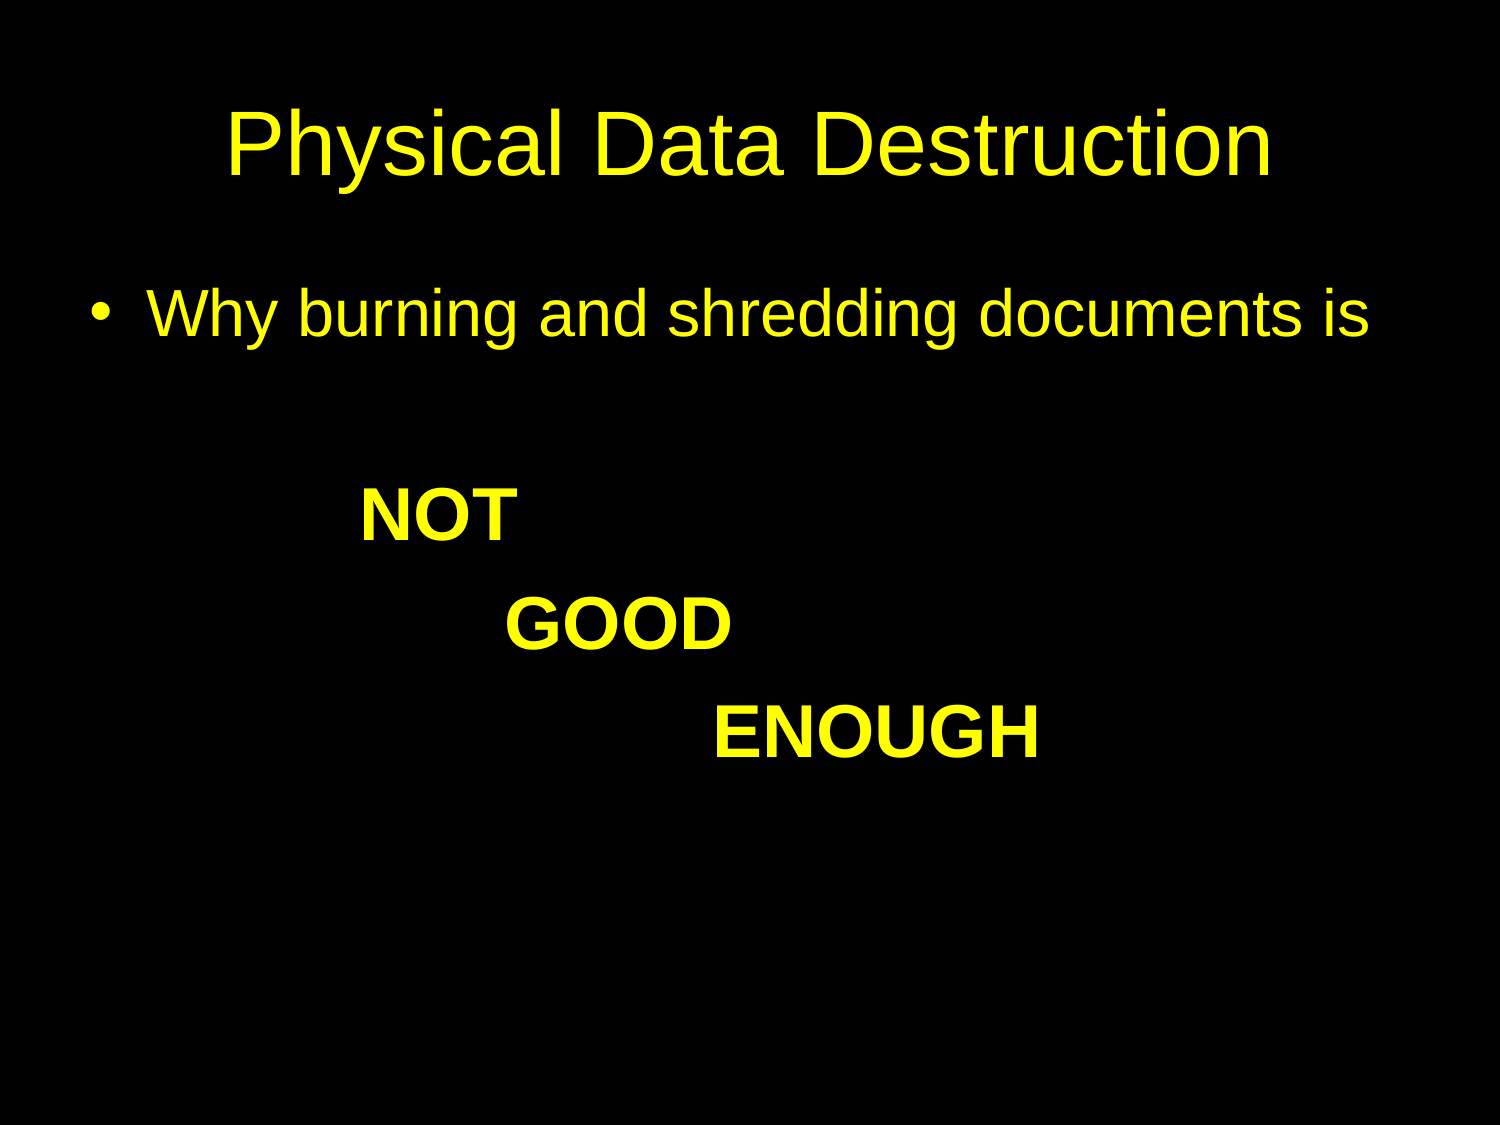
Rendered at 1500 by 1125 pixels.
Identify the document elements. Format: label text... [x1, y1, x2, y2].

title Physical Data Destruction [75, 45, 1426, 233]
list Why burning and shredding documents is NOT GOOD ENOUGH [75, 262, 1426, 1006]
